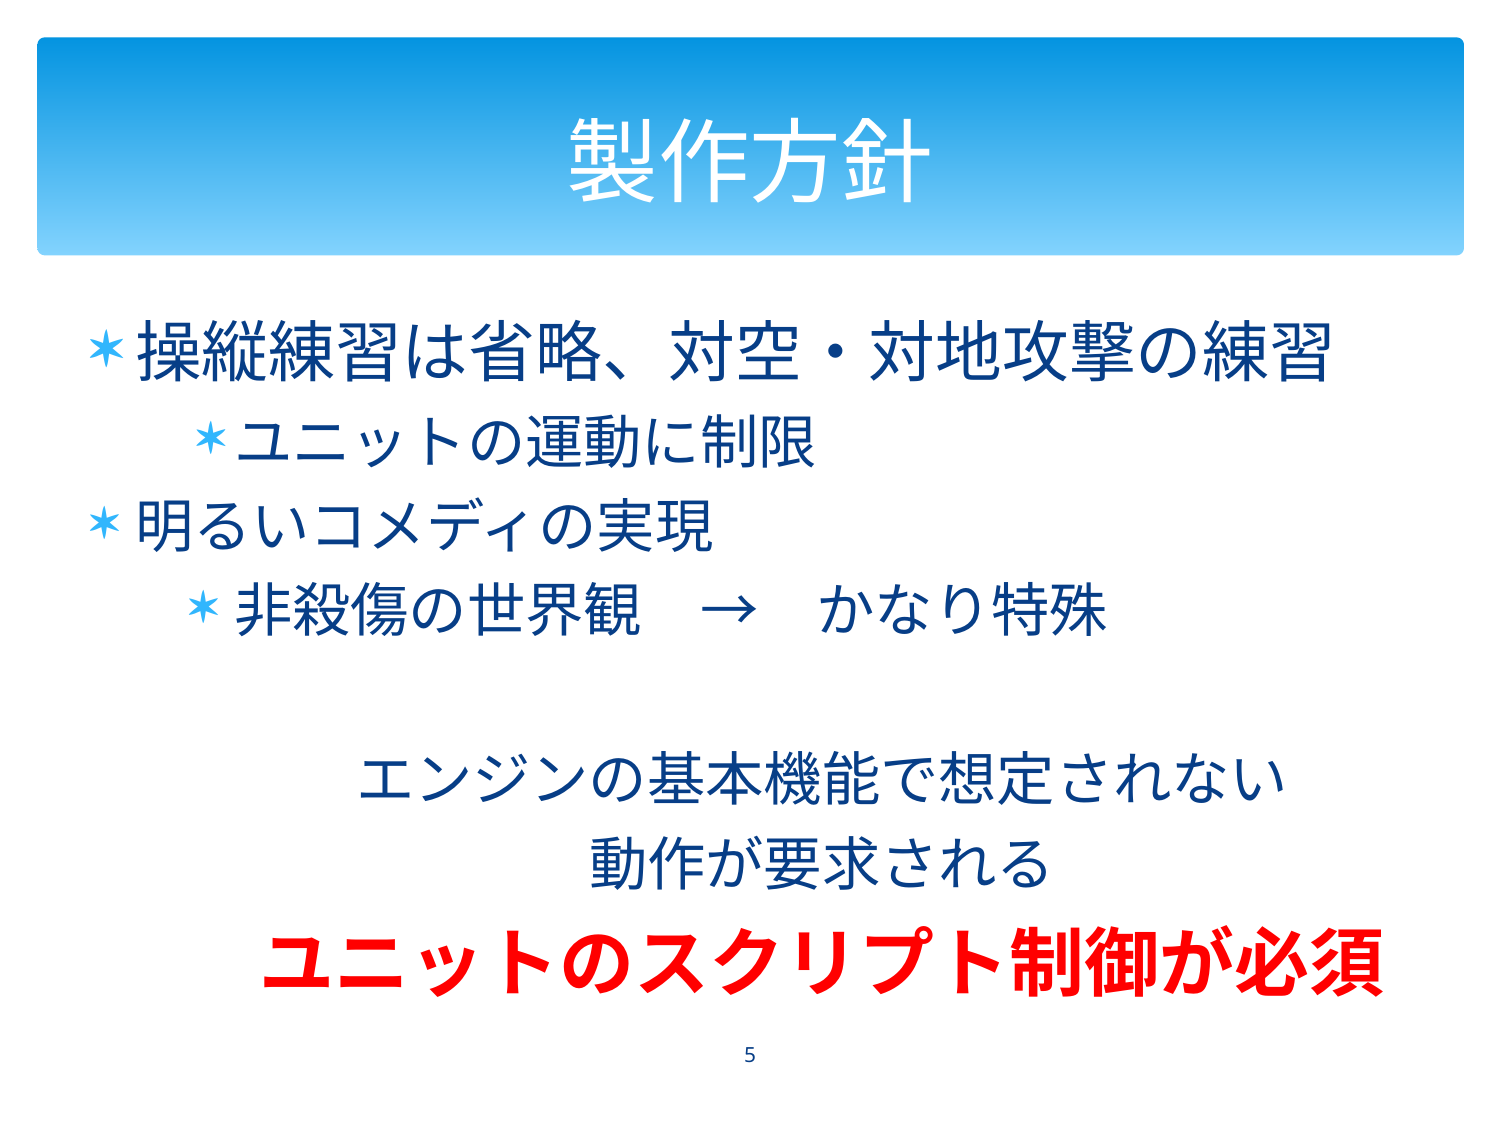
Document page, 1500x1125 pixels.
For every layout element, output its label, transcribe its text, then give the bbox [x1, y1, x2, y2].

title 製作方針 [75, 55, 1426, 262]
text_box [654, 1025, 846, 1086]
list 操縦練習は省略、対空・対地攻撃の練習 ユニットの運動に制限 明るいコメディの実現 非殺傷の世界観 → かなり特殊 エンジンの基本機能で想定されない 動作が要求される ユニットのスクリプト制御が必須 [75, 302, 1426, 1071]
